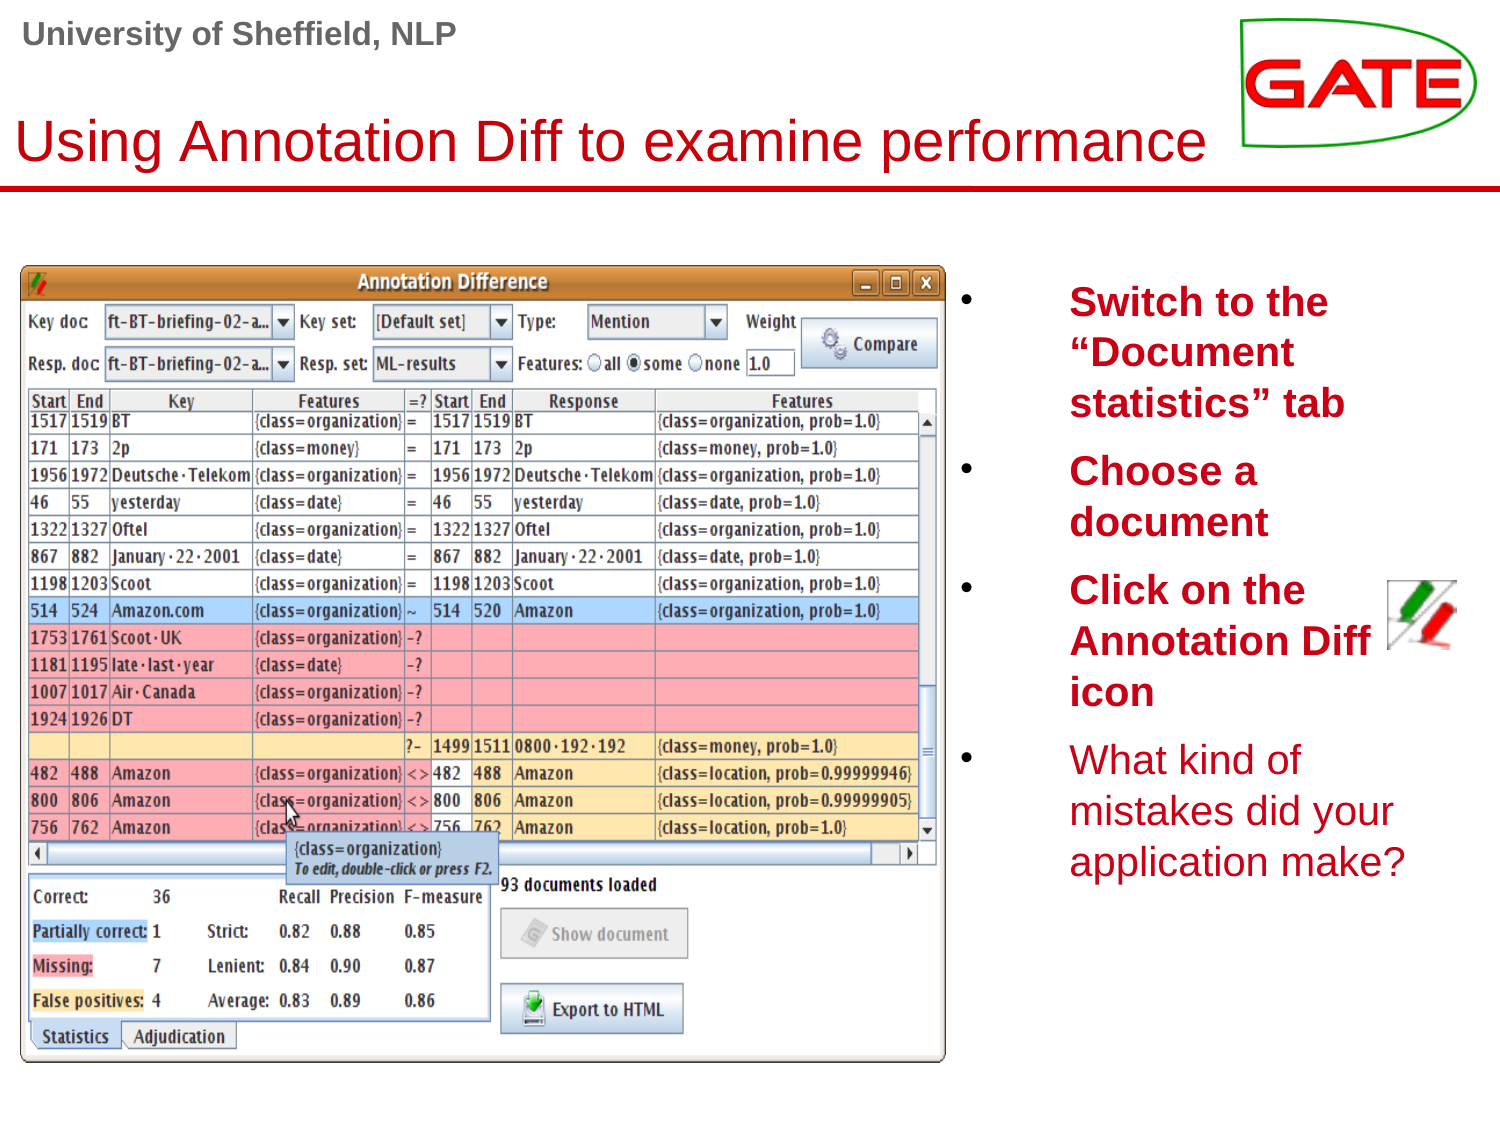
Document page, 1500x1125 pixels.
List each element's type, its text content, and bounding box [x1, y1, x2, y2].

title Using Annotation Diff to examine performance [0, 32, 1350, 249]
picture [1240, 18, 1477, 148]
picture [1387, 580, 1457, 650]
list Switch to the “Document statistics” tab Choose a document Click on the Annotation Diff icon What kind of mistakes did your application make? [944, 265, 1477, 1122]
picture [20, 265, 944, 1063]
